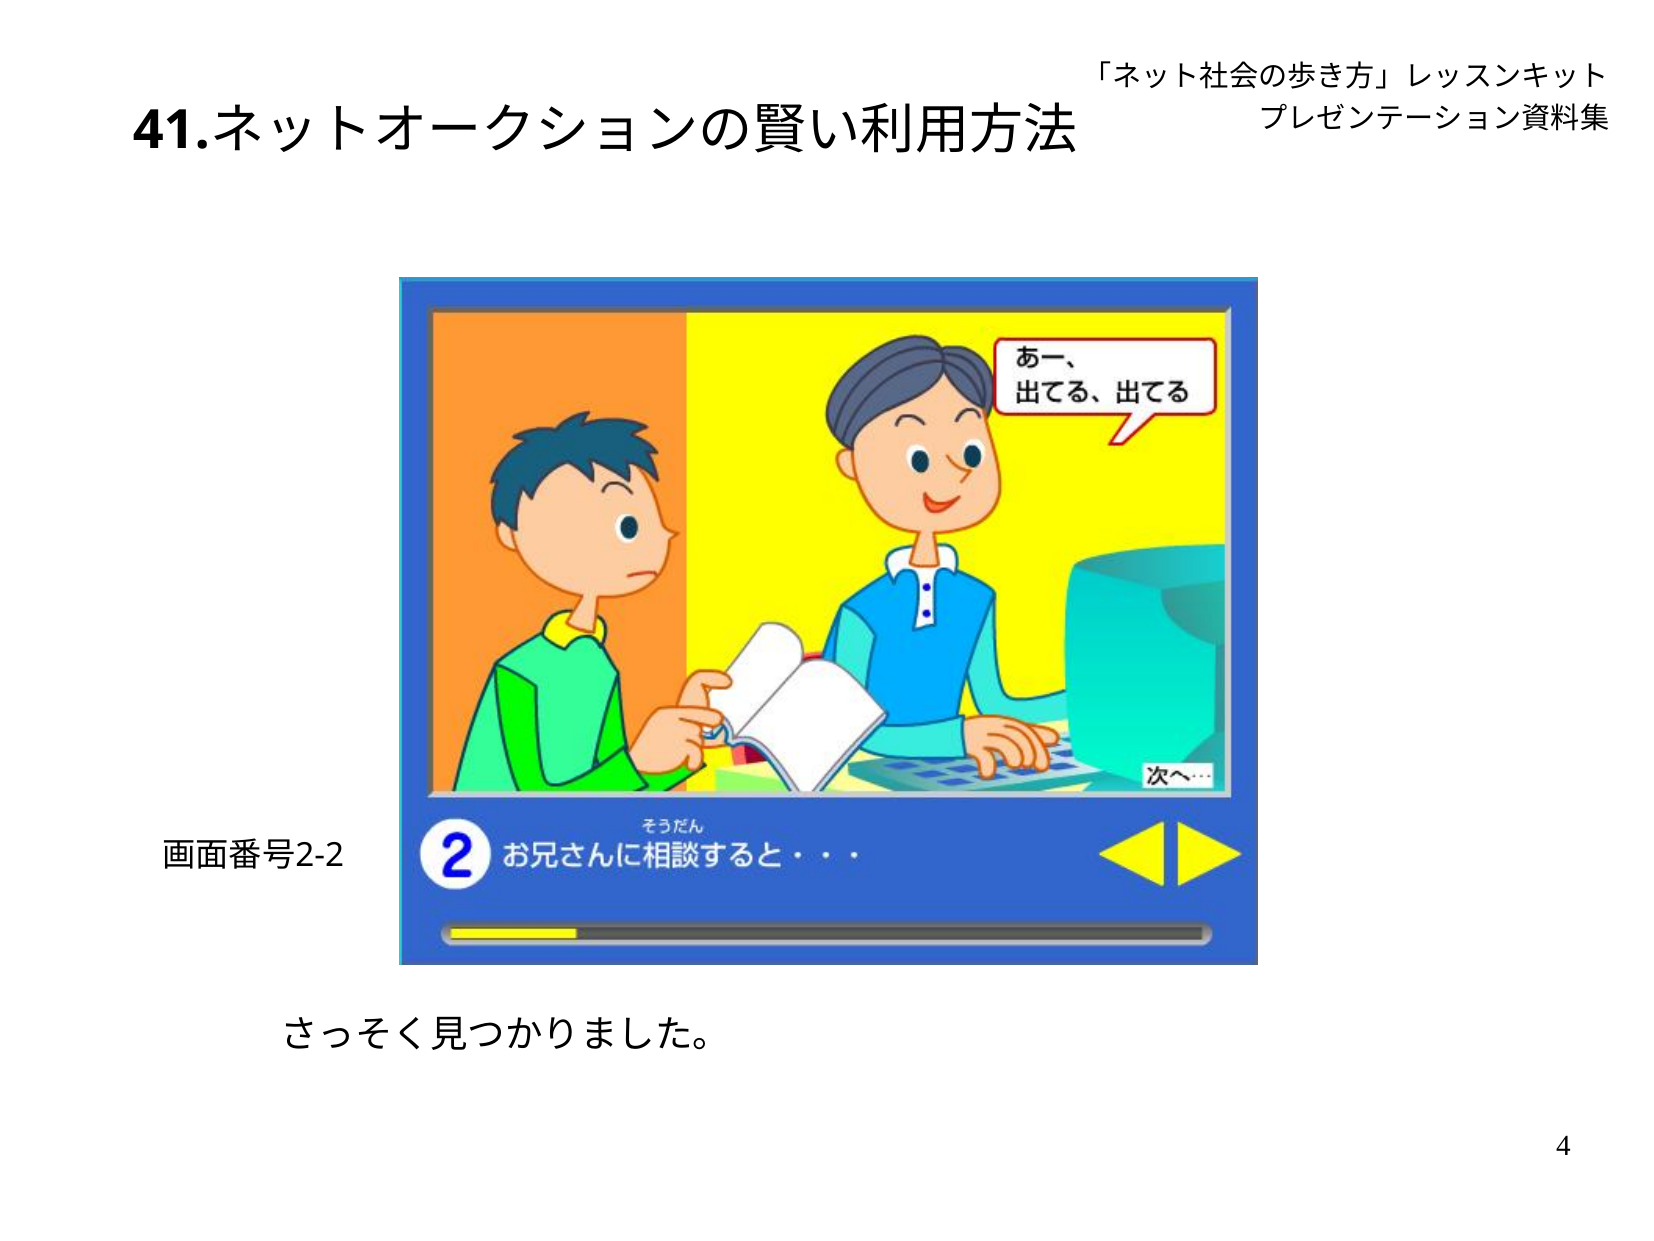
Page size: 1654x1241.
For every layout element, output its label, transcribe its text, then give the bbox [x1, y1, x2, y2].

text_box 画面番号2-2 [147, 826, 384, 882]
picture [399, 277, 1258, 965]
text_box さっそく見つかりました。 [265, 1003, 1447, 1064]
text_box 41.ネットオークションの賢い利用方法 [118, 88, 1241, 169]
text_box 「ネット社会の歩き方」レッスンキット プレゼンテーション資料集 [1062, 44, 1625, 145]
